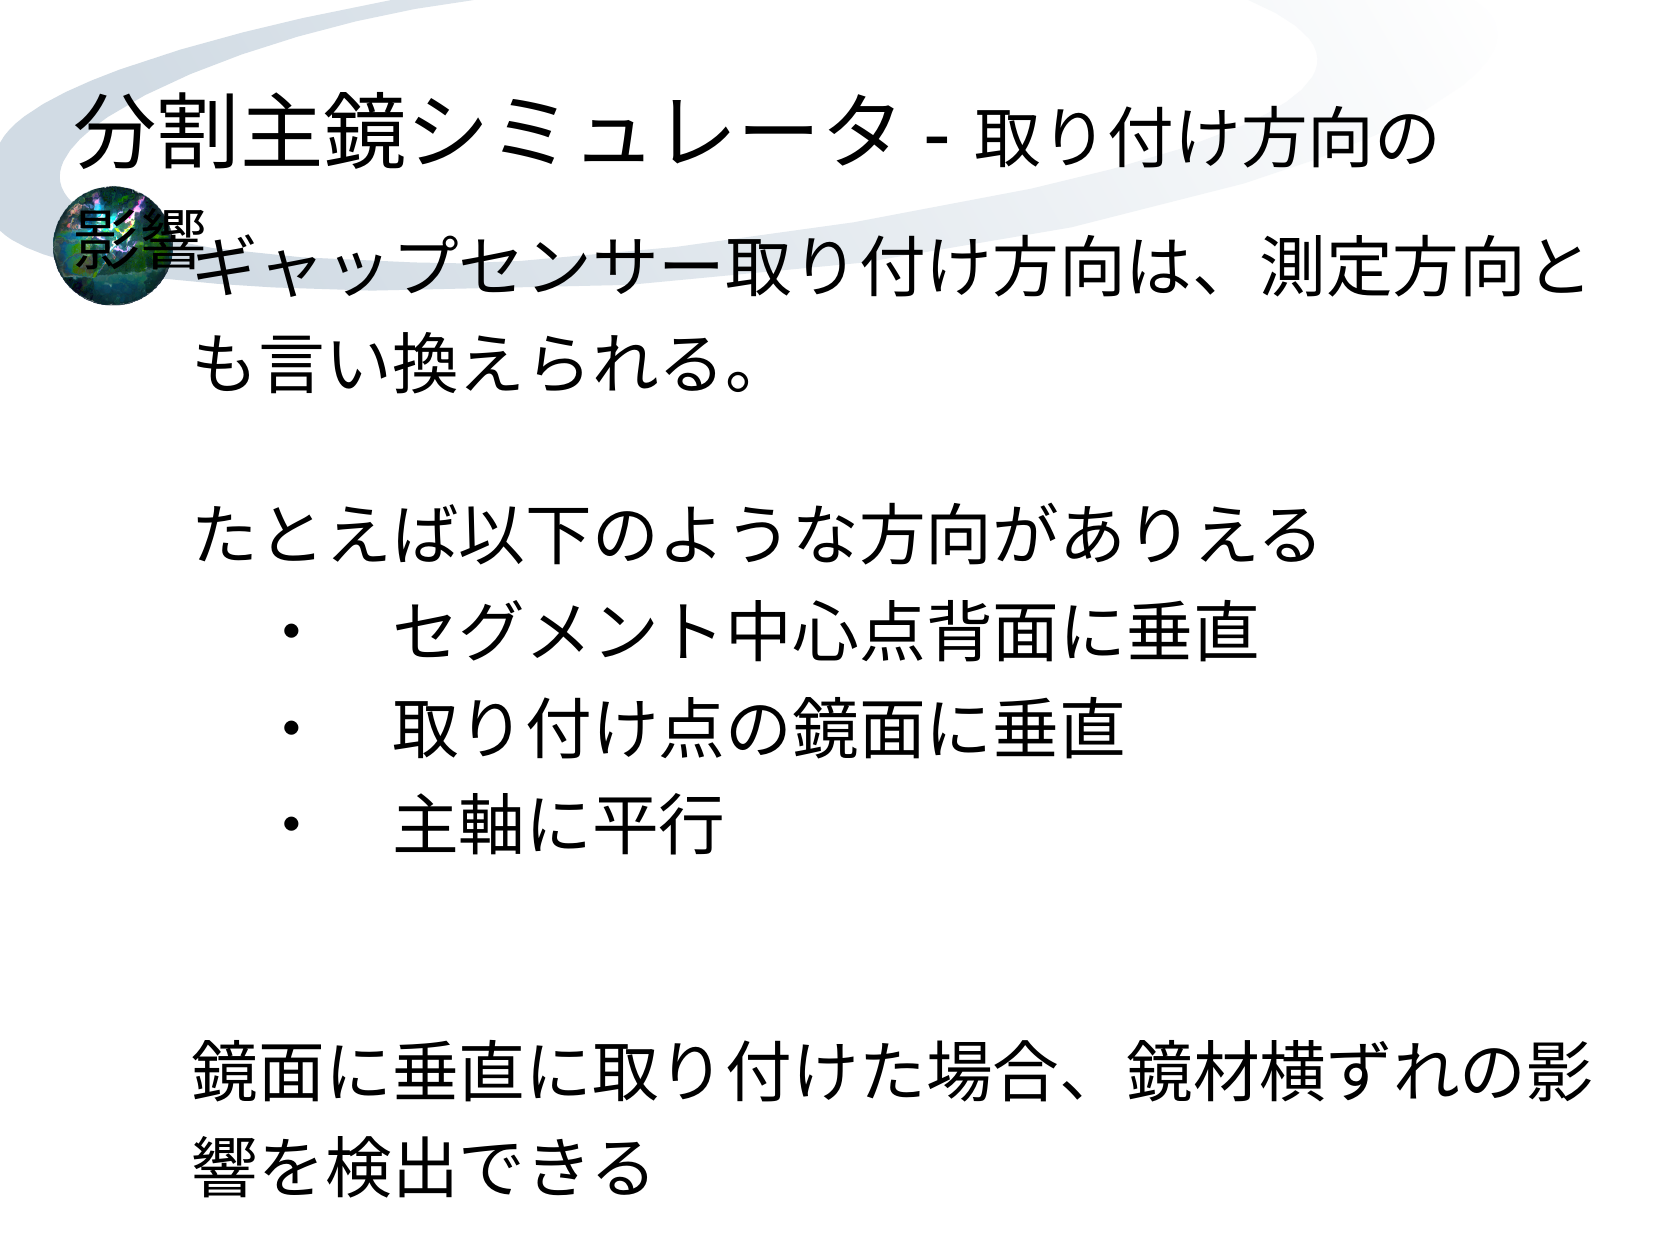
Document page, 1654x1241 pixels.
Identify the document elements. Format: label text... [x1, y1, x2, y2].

text_box 分割主鏡シミュレータ - 取り付け方向の影響 [59, 59, 1506, 167]
picture [43, 175, 182, 314]
picture [168, 225, 177, 231]
picture [164, 242, 177, 247]
text_box ギャップセンサー取り付け方向は、測定方向とも言い換えられる。 たとえば以下のような方向がありえる ・ セグメント中心点背面に垂直 ・ 取り付け点の鏡面に垂直 ・ 主軸に平行 鏡面に垂直に取り付けた場合、鏡材横ずれの影響を検出できる ・ 横ずれで値が変化することは確認 ・ 逆変換で位相差がどう変化するかは未調査 [177, 206, 1625, 1156]
